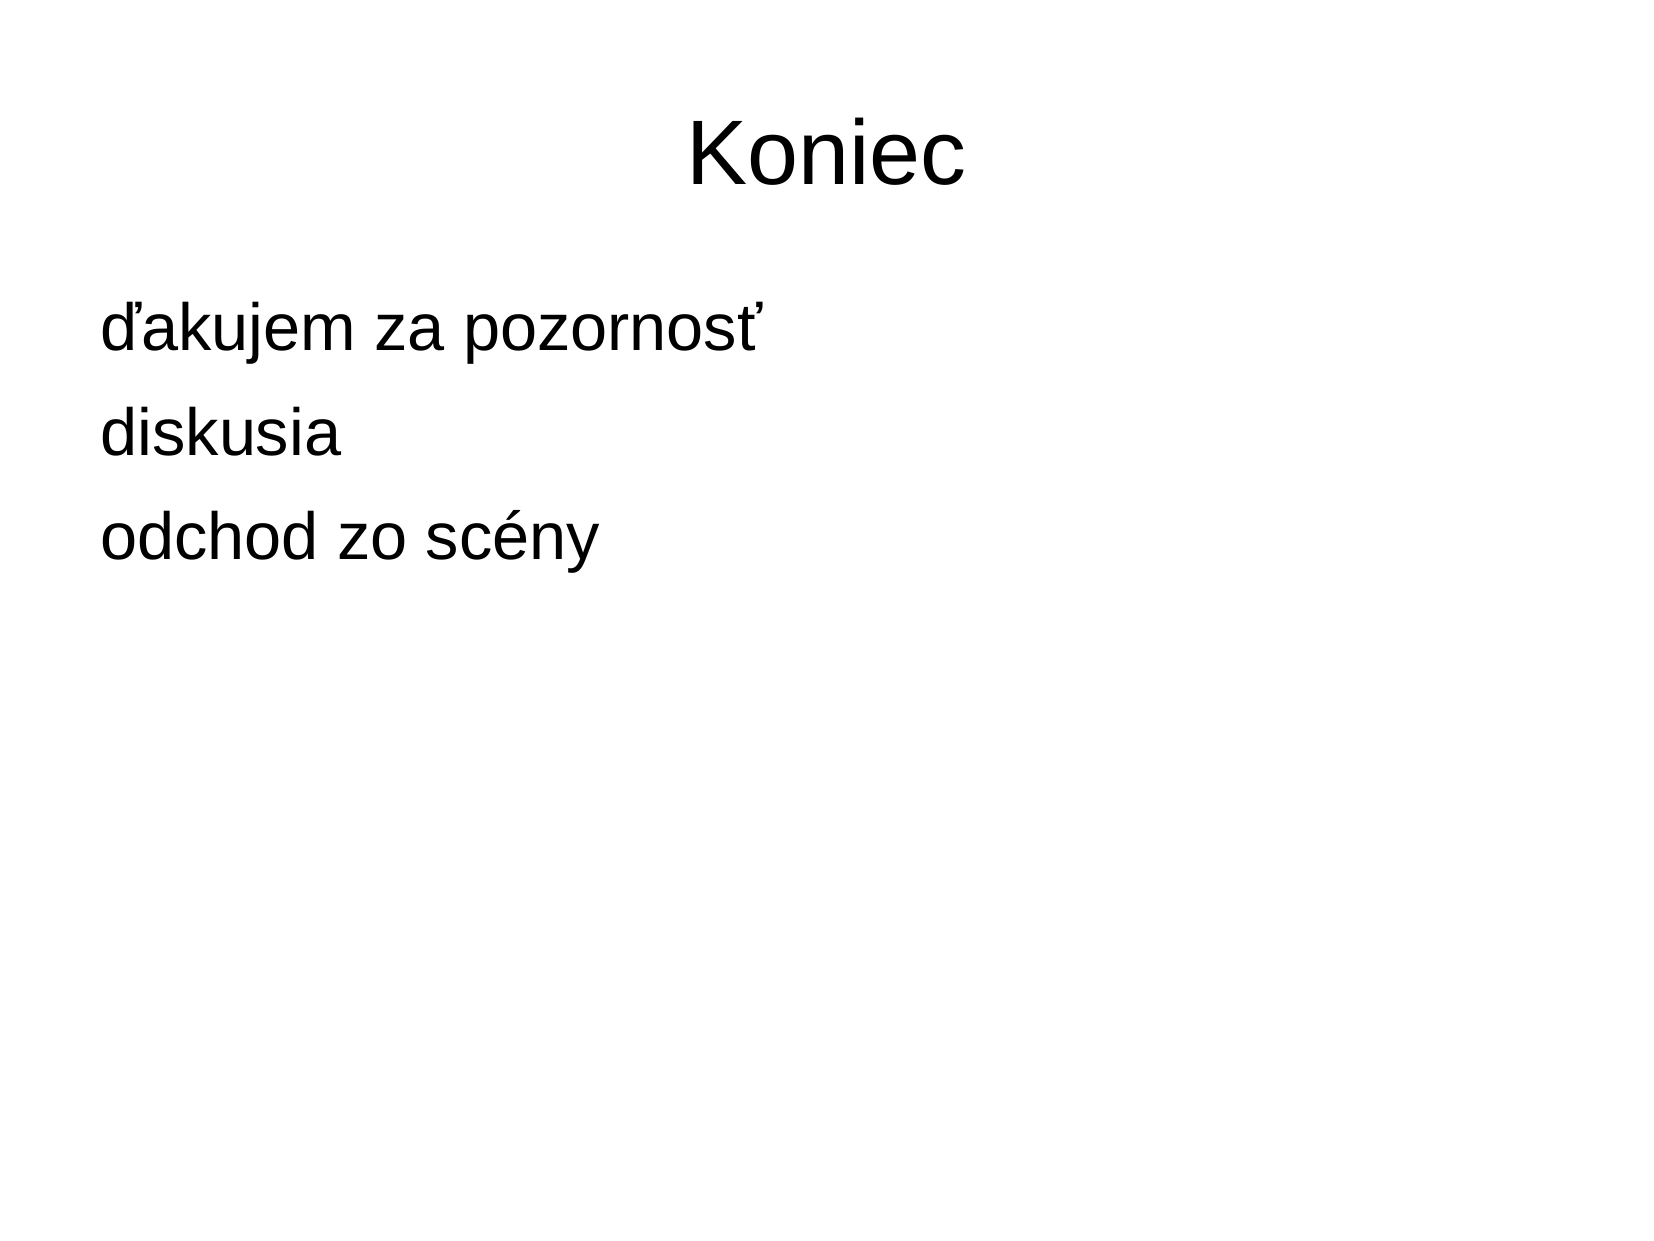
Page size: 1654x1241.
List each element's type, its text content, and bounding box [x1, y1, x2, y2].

list ďakujem za pozornosť diskusia odchod zo scény [82, 290, 1571, 1109]
title Koniec [82, 49, 1571, 257]
